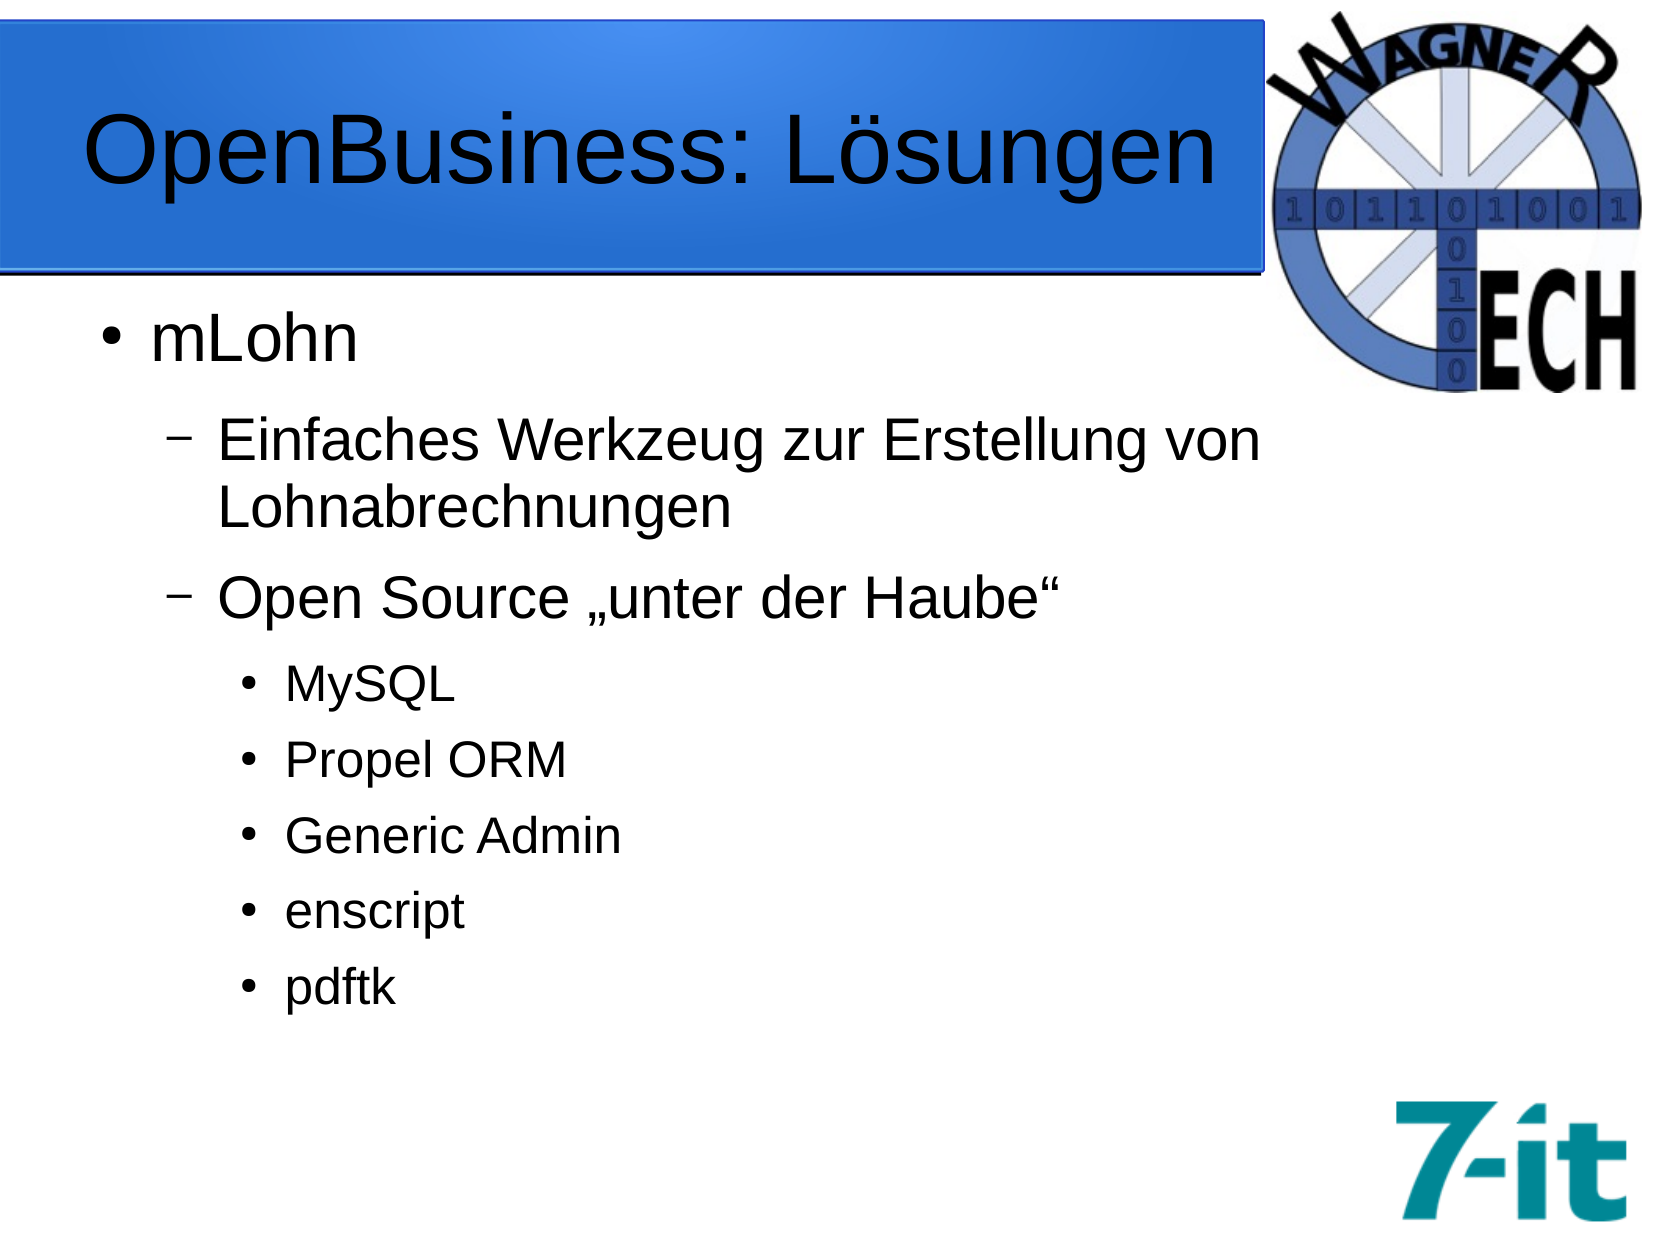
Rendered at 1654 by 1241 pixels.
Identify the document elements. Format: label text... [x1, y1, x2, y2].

picture [1266, 11, 1642, 393]
title OpenBusiness: Lösungen [82, 47, 1235, 252]
list mLohn Einfaches Werkzeug zur Erstellung von Lohnabrechnungen Open Source „unter der Haube“ MySQL Propel ORM Generic Admin enscript pdftk [82, 299, 1571, 1019]
picture [1370, 1086, 1639, 1228]
